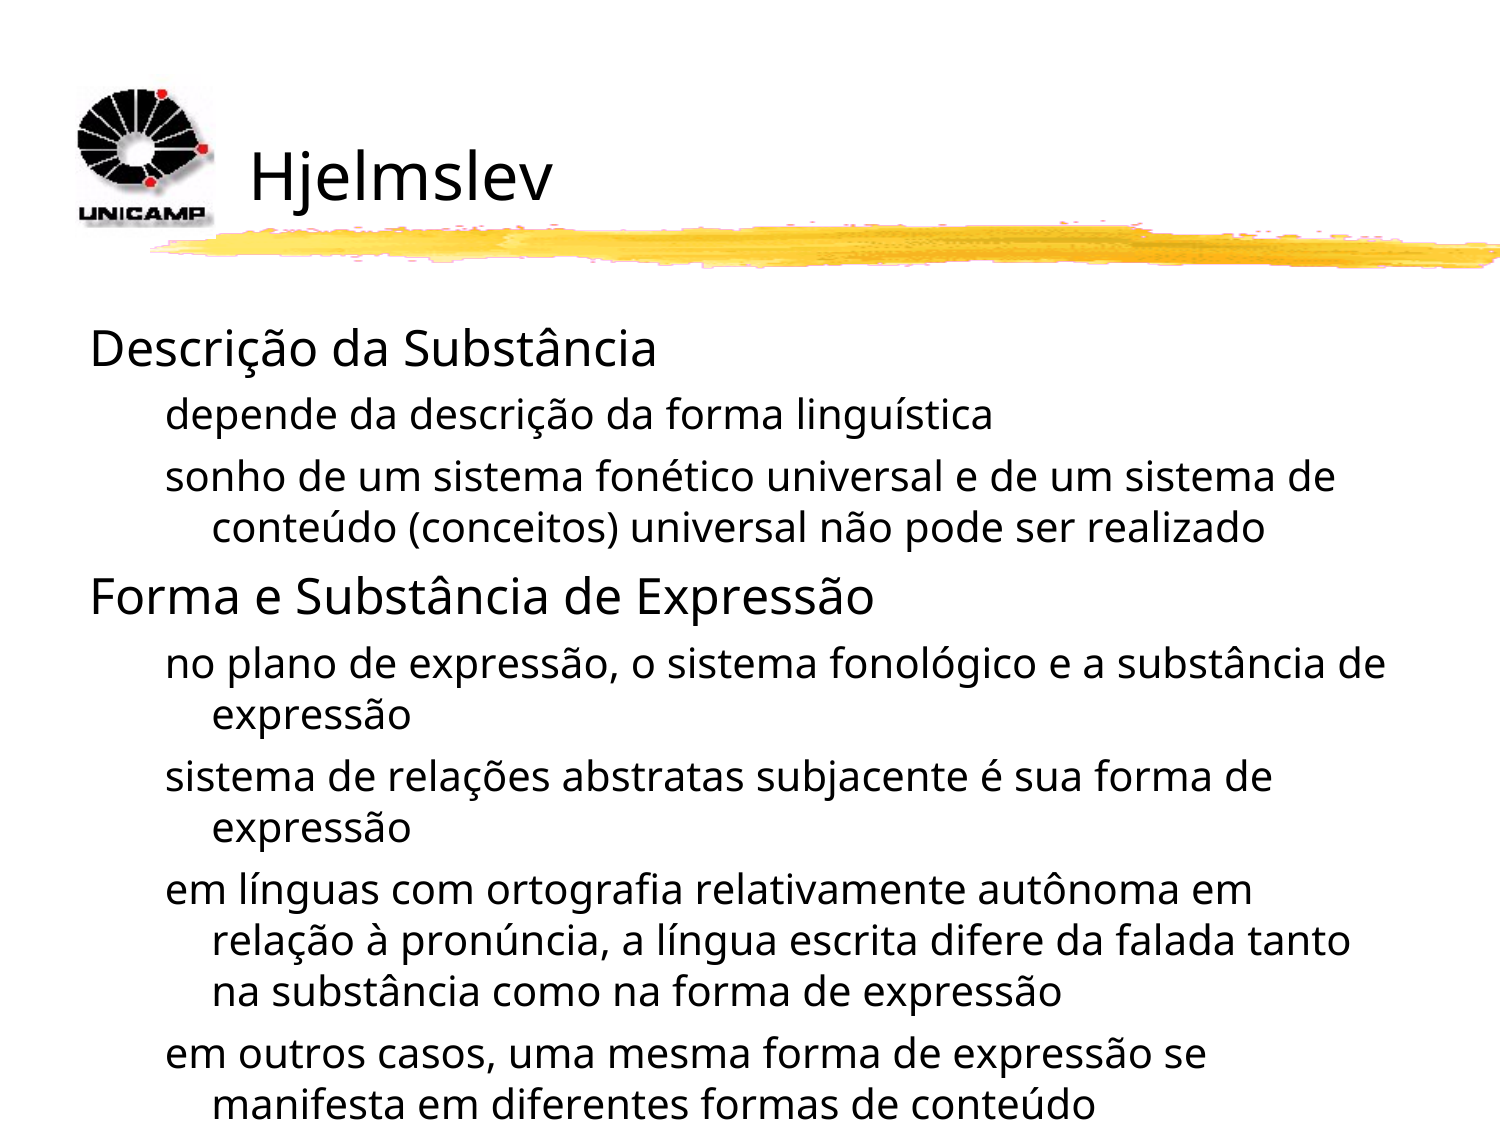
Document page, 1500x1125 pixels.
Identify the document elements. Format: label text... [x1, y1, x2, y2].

picture [75, 74, 1500, 279]
title Hjelmslev [233, 37, 1434, 225]
list Descrição da Substância depende da descrição da forma linguística sonho de um sistema fonético universal e de um sistema de conteúdo (conceitos) universal não pode ser realizado Forma e Substância de Expressão no plano de expressão, o sistema fonológico e a substância de expressão sistema de relações abstratas subjacente é sua forma de expressão em línguas com ortografia relativamente autônoma em relação à pronúncia, a língua escrita difere da falada tanto na substância como na forma de expressão em outros casos, uma mesma forma de expressão se manifesta em diferentes formas de conteúdo [74, 309, 1417, 1048]
